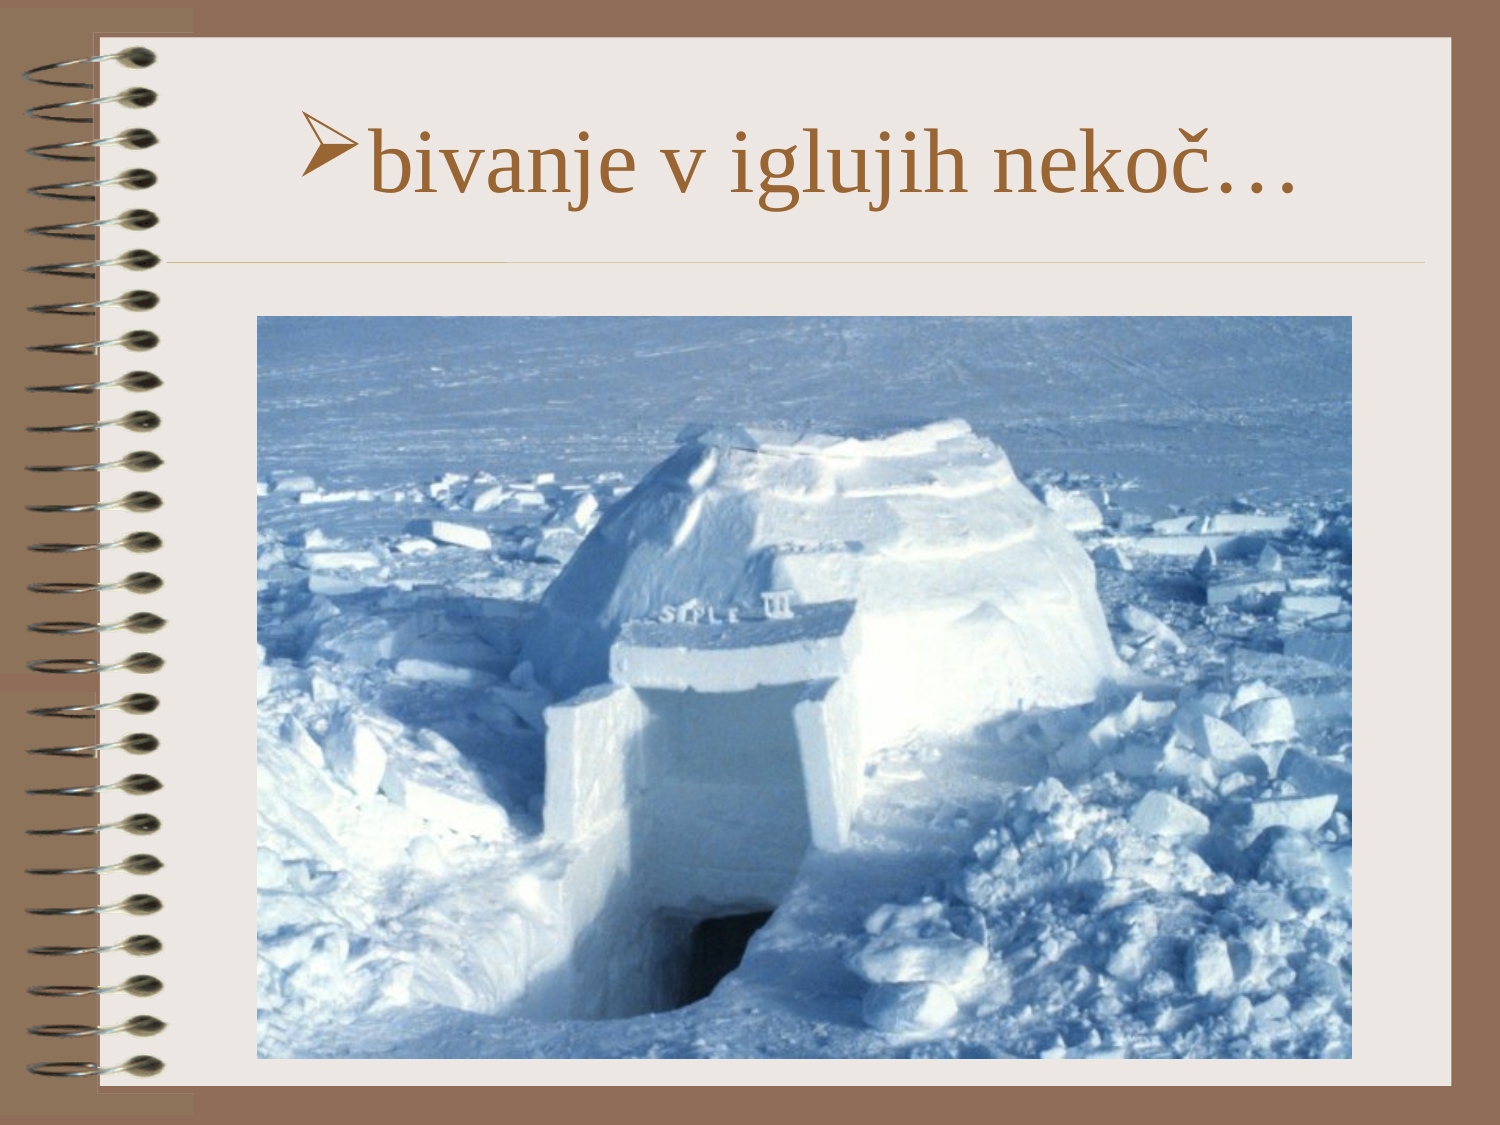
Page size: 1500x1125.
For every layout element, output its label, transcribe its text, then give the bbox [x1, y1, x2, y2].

title bivanje v iglujih nekoč… [174, 62, 1425, 250]
picture [0, 8, 194, 674]
picture [0, 692, 194, 1115]
picture [257, 316, 1352, 1059]
